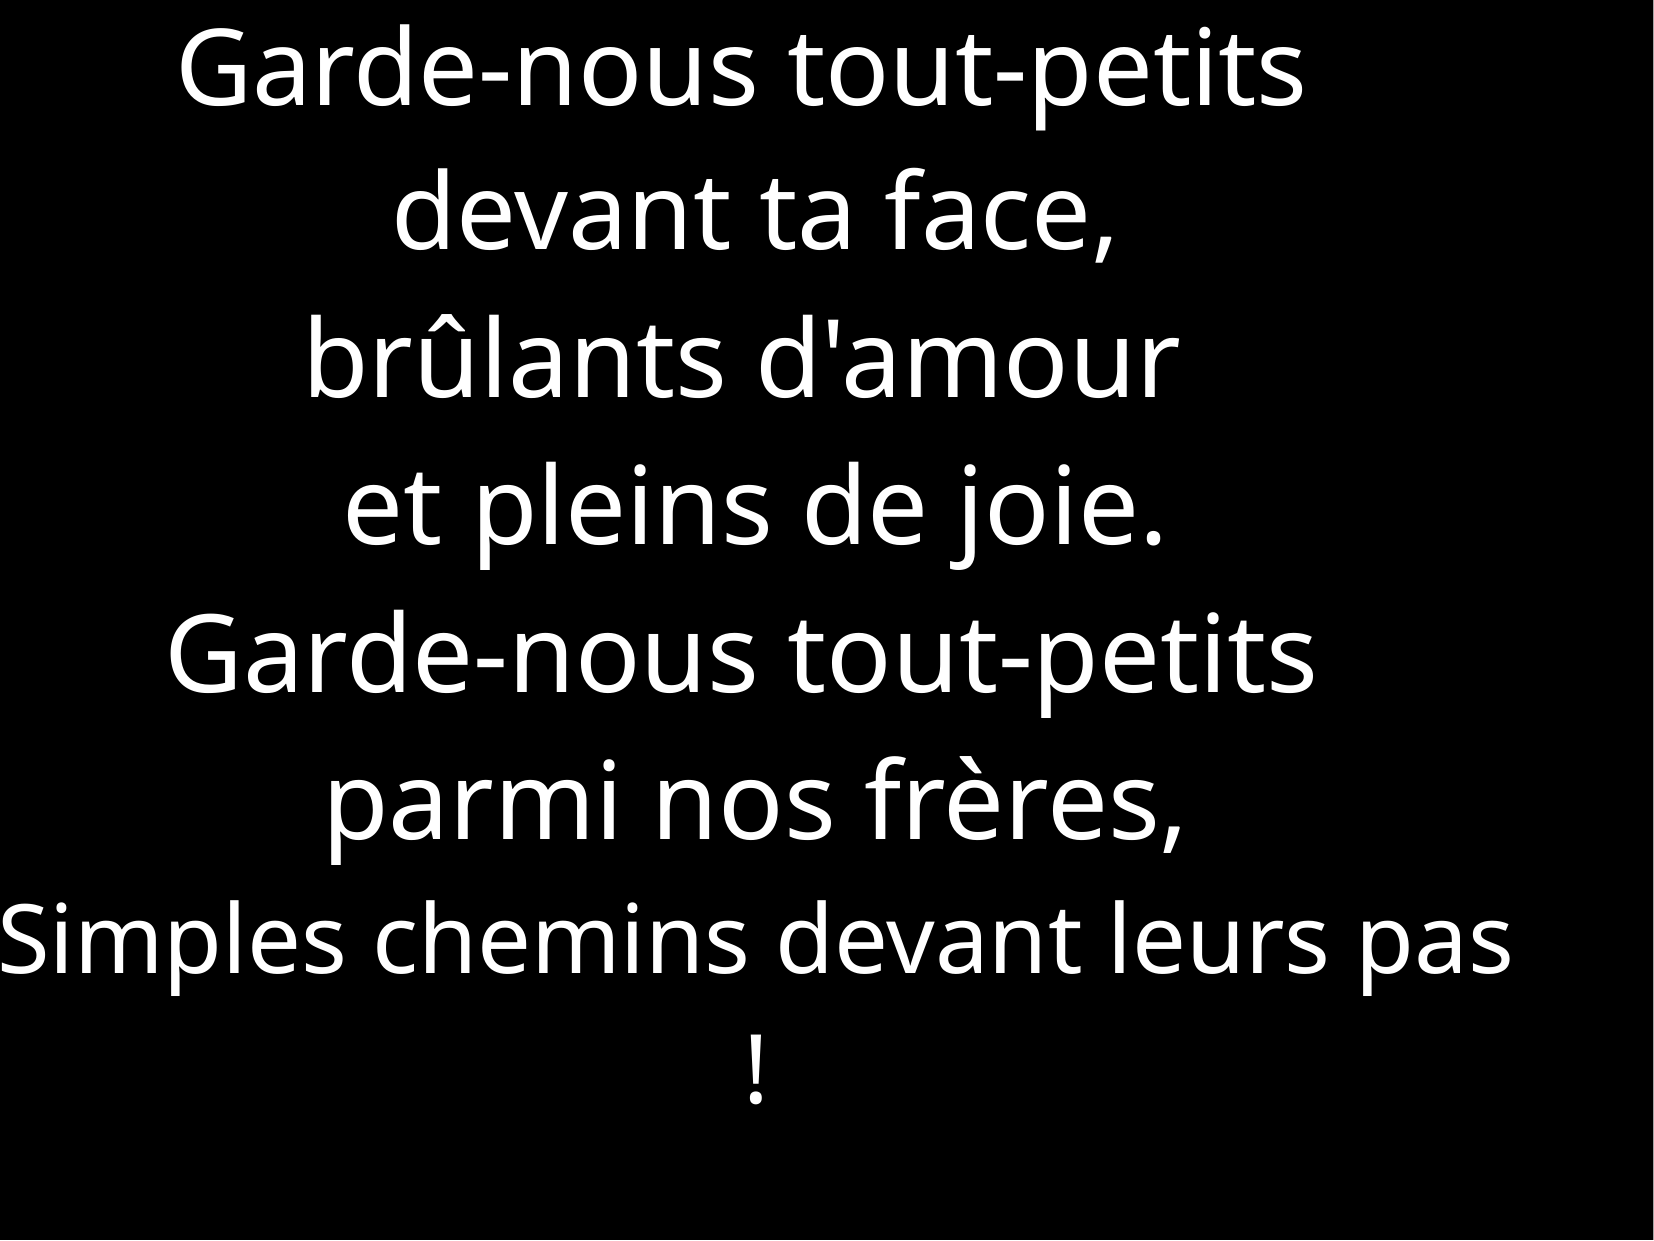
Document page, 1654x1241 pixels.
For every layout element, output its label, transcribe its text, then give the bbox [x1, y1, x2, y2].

subtitle Garde-nous tout-petits devant ta face, brûlants d'amour et pleins de joie. Garde-nous tout-petits parmi nos frères, Simples chemins devant leurs pas ! [0, 0, 1524, 1190]
